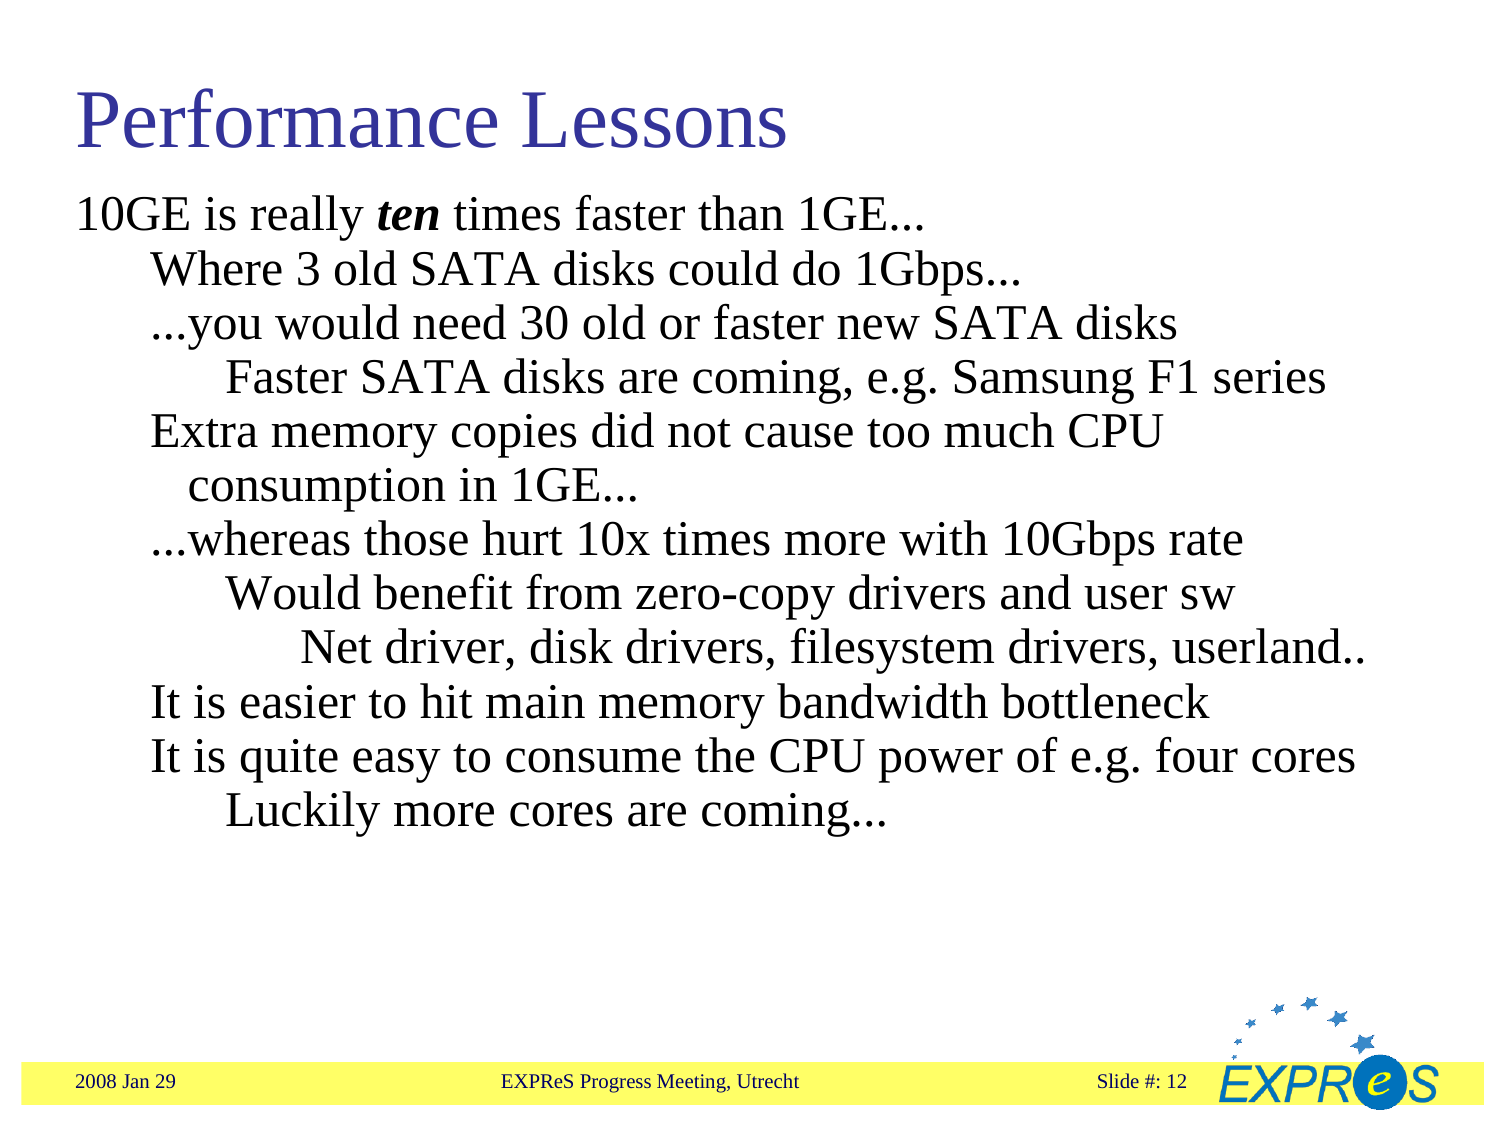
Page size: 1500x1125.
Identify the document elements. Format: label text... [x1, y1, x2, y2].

list 10GE is really ten times faster than 1GE... Where 3 old SATA disks could do 1Gbps... ...you would need 30 old or faster new SATA disks Faster SATA disks are coming, e.g. Samsung F1 series Extra memory copies did not cause too much CPU consumption in 1GE... ...whereas those hurt 10x times more with 10Gbps rate Would benefit from zero-copy drivers and user sw Net driver, disk drivers, filesystem drivers, userland.. It is easier to hit main memory bandwidth bottleneck It is quite easy to consume the CPU power of e.g. four cores Luckily more cores are coming... [75, 187, 1425, 1038]
picture [21, 994, 1500, 1113]
title Performance Lessons [75, 63, 1425, 179]
